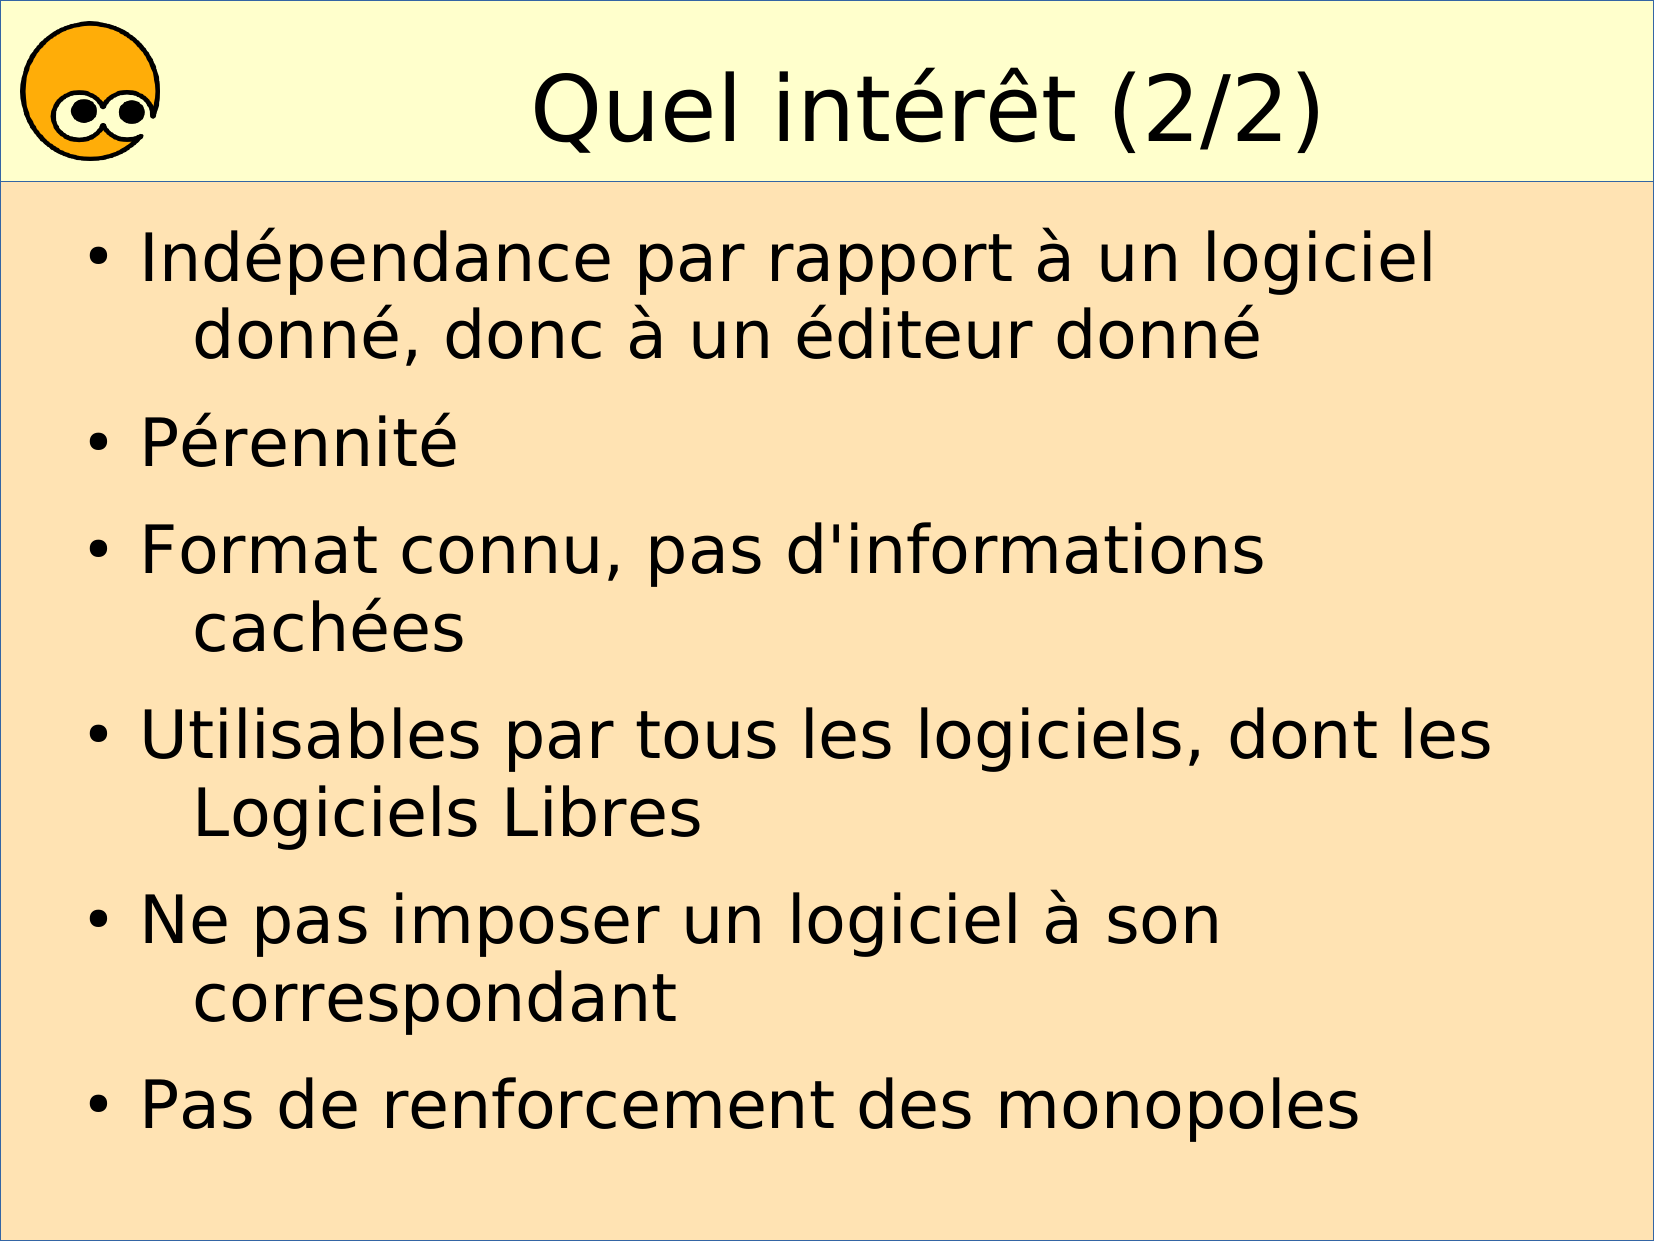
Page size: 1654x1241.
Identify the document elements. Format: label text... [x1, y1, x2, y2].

list Indépendance par rapport à un logiciel donné, donc à un éditeur donné Pérennité Format connu, pas d'informations cachées Utilisables par tous les logiciels, dont les Logiciels Libres Ne pas imposer un logiciel à son correspondant Pas de renforcement des monopoles [51, 219, 1540, 1145]
title Quel intérêt (2/2) [287, 49, 1571, 170]
picture [20, 21, 160, 161]
